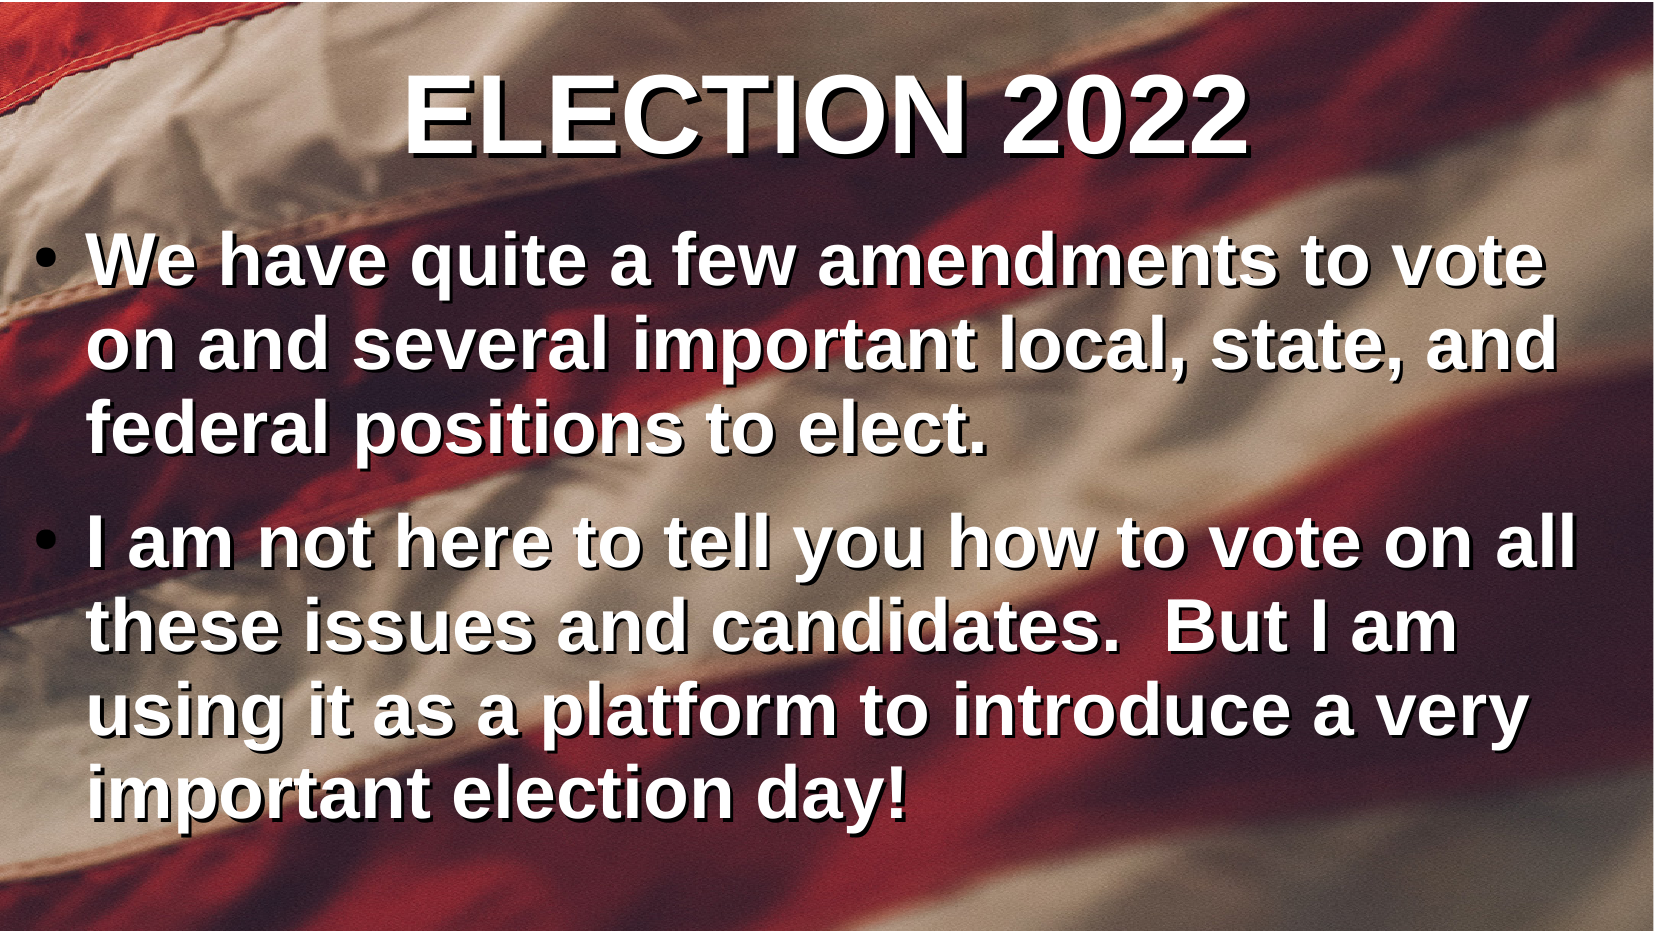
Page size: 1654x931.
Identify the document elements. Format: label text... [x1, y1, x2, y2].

title ELECTION 2022 [82, 37, 1571, 193]
picture [0, 2, 1654, 931]
list We have quite a few amendments to vote on and several important local, state, and federal positions to elect. I am not here to tell you how to vote on all these issues and candidates. But I am using it as a platform to introduce a very important election day! [15, 217, 1636, 901]
